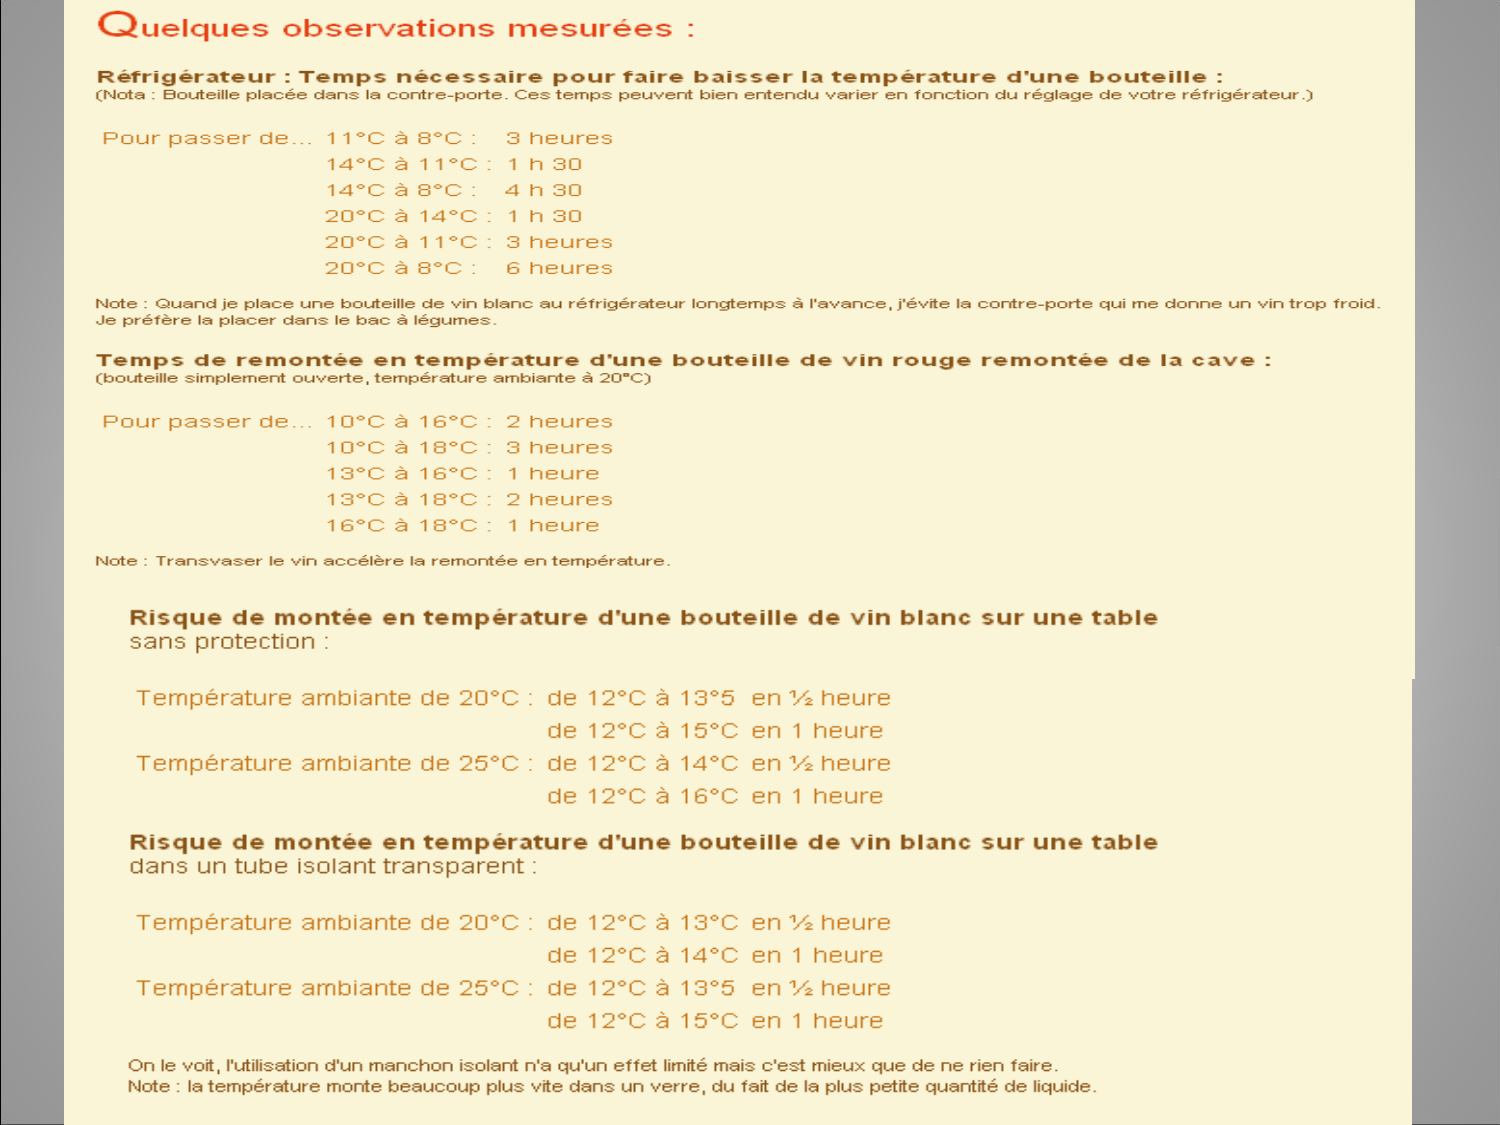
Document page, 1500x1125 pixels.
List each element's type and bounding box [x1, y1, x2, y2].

text_box [64, 0, 1415, 679]
picture [0, 0, 1500, 1125]
